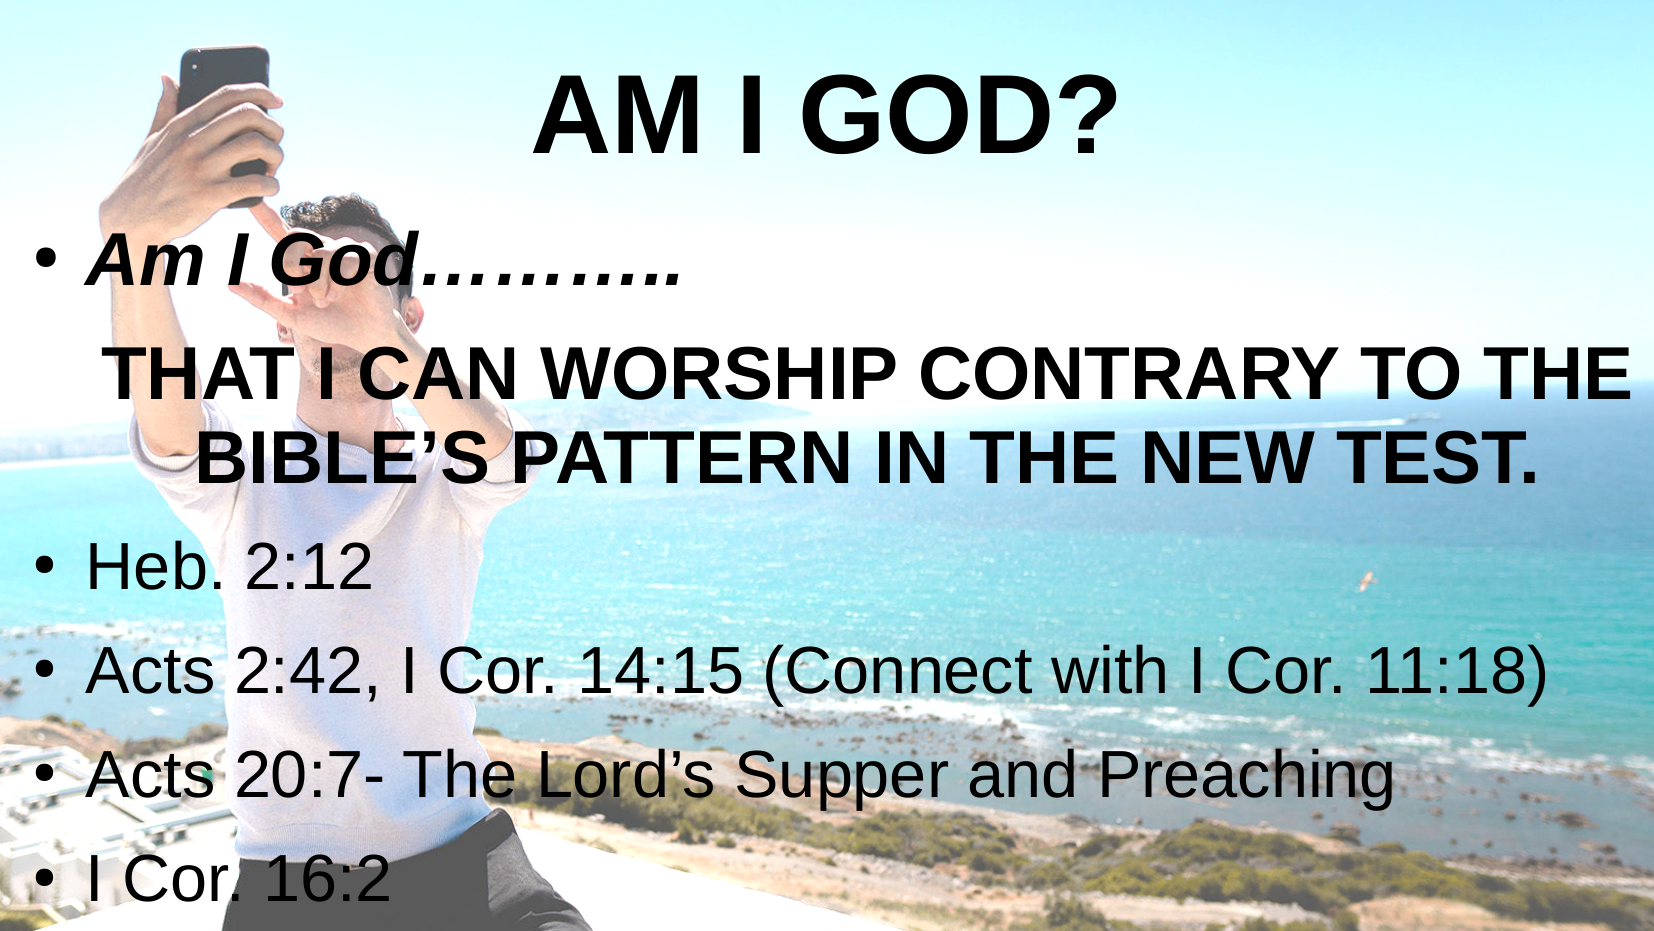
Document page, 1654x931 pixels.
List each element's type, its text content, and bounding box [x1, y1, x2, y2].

picture [0, 0, 1654, 931]
title AM I GOD? [82, 37, 1571, 193]
list Am I God……….. THAT I CAN WORSHIP CONTRARY TO THE BIBLE’S PATTERN IN THE NEW TEST. Heb. 2:12 Acts 2:42, I Cor. 14:15 (Connect with I Cor. 11:18) Acts 20:7- The Lord’s Supper and Preaching I Cor. 16:2 [15, 217, 1651, 931]
